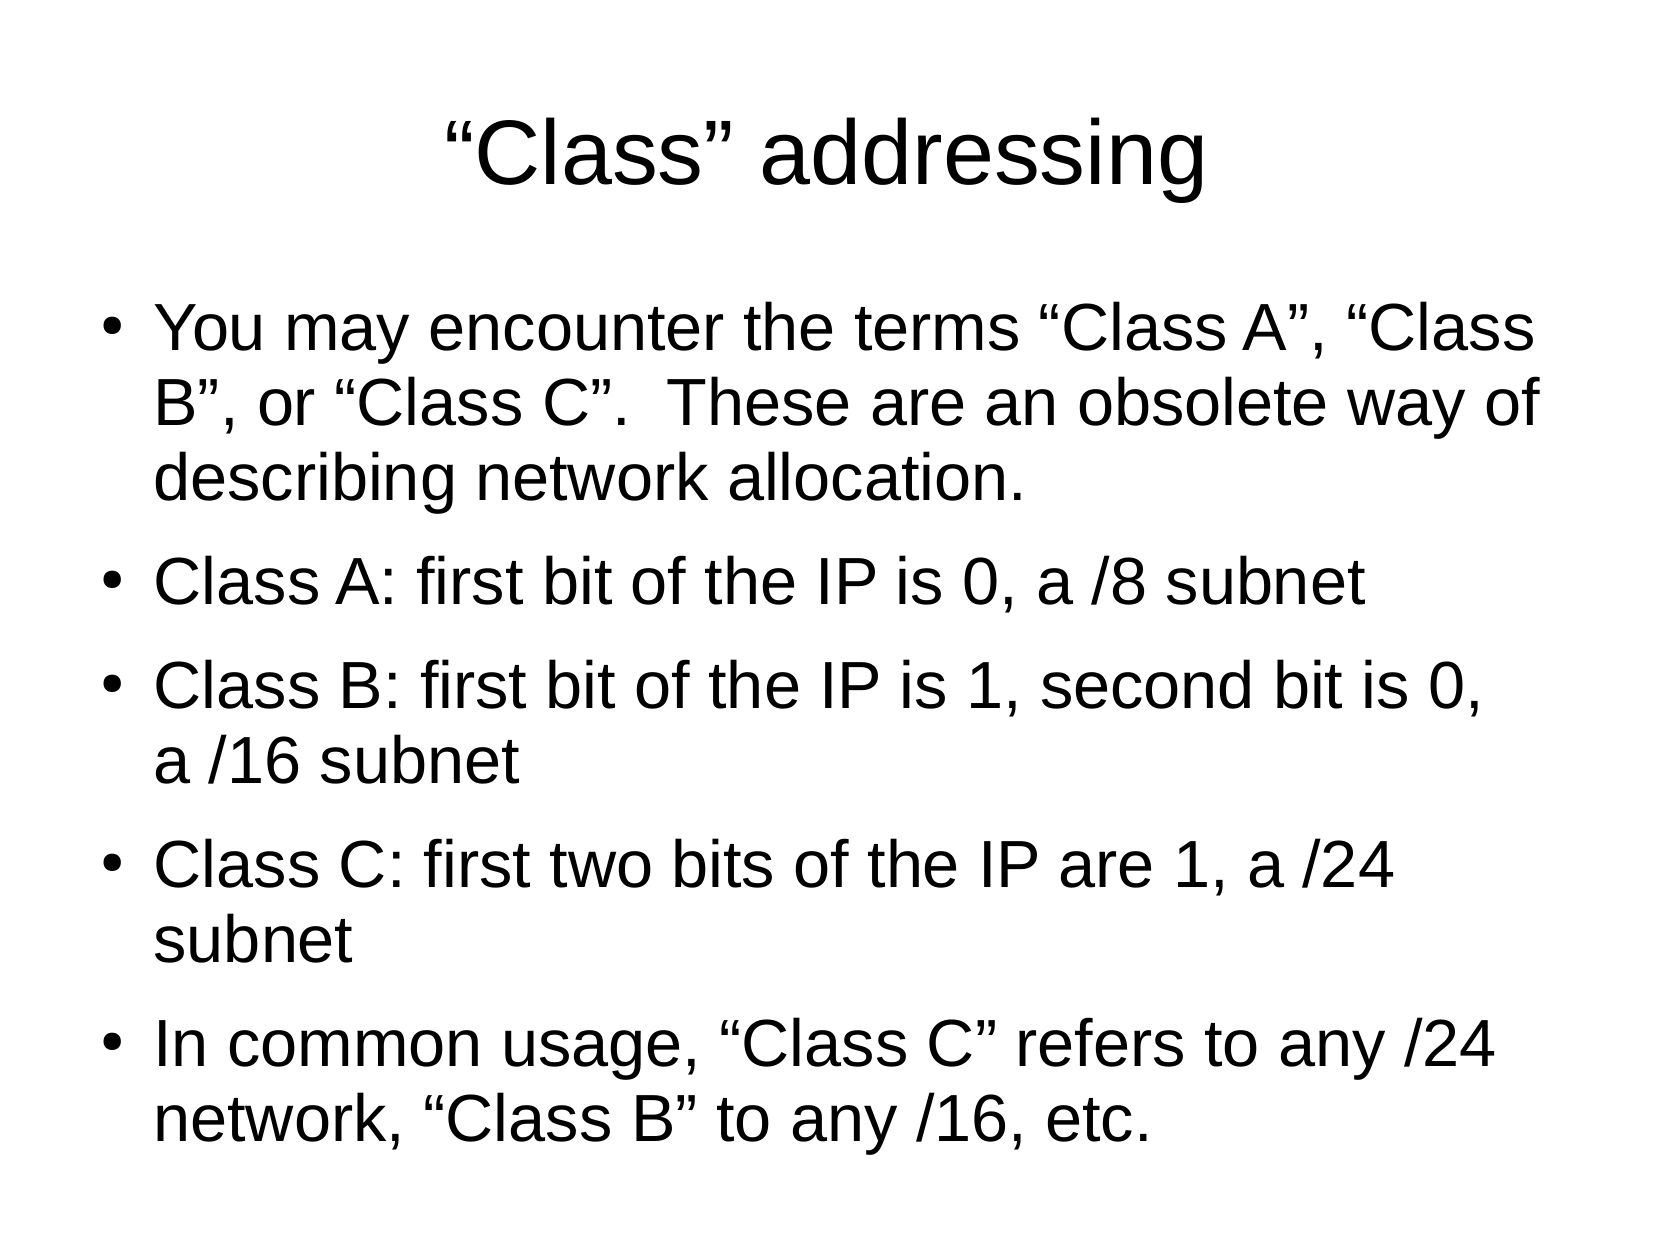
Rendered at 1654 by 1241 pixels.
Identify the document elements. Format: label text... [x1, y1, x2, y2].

title “Class” addressing [82, 49, 1571, 257]
list You may encounter the terms “Class A”, “Class B”, or “Class C”. These are an obsolete way of describing network allocation. Class A: first bit of the IP is 0, a /8 subnet Class B: first bit of the IP is 1, second bit is 0, a /16 subnet Class C: first two bits of the IP are 1, a /24 subnet In common usage, “Class C” refers to any /24 network, “Class B” to any /16, etc. [82, 290, 1571, 1156]
